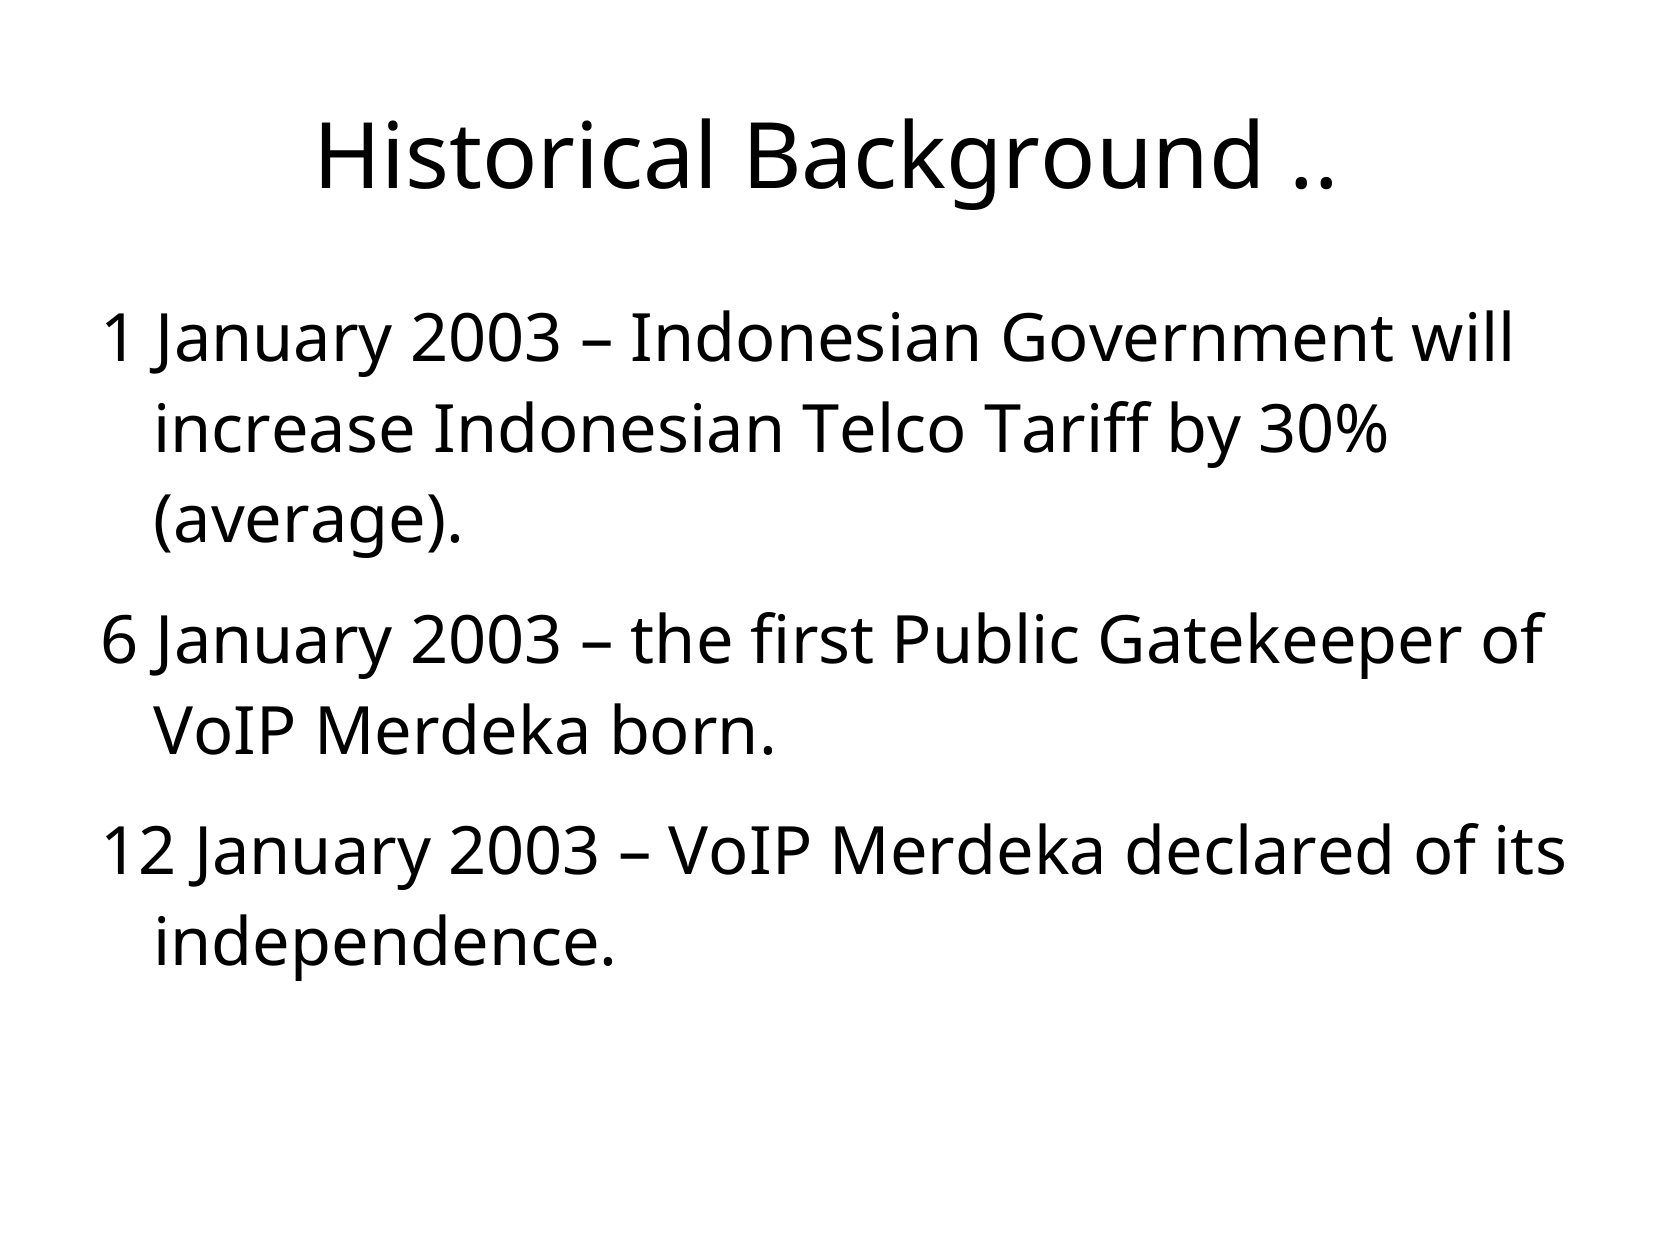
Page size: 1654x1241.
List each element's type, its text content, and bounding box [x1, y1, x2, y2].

title Historical Background .. [82, 49, 1571, 257]
list 1 January 2003 – Indonesian Government will increase Indonesian Telco Tariff by 30% (average). 6 January 2003 – the first Public Gatekeeper of VoIP Merdeka born. 12 January 2003 – VoIP Merdeka declared of its independence. [82, 290, 1571, 1109]
